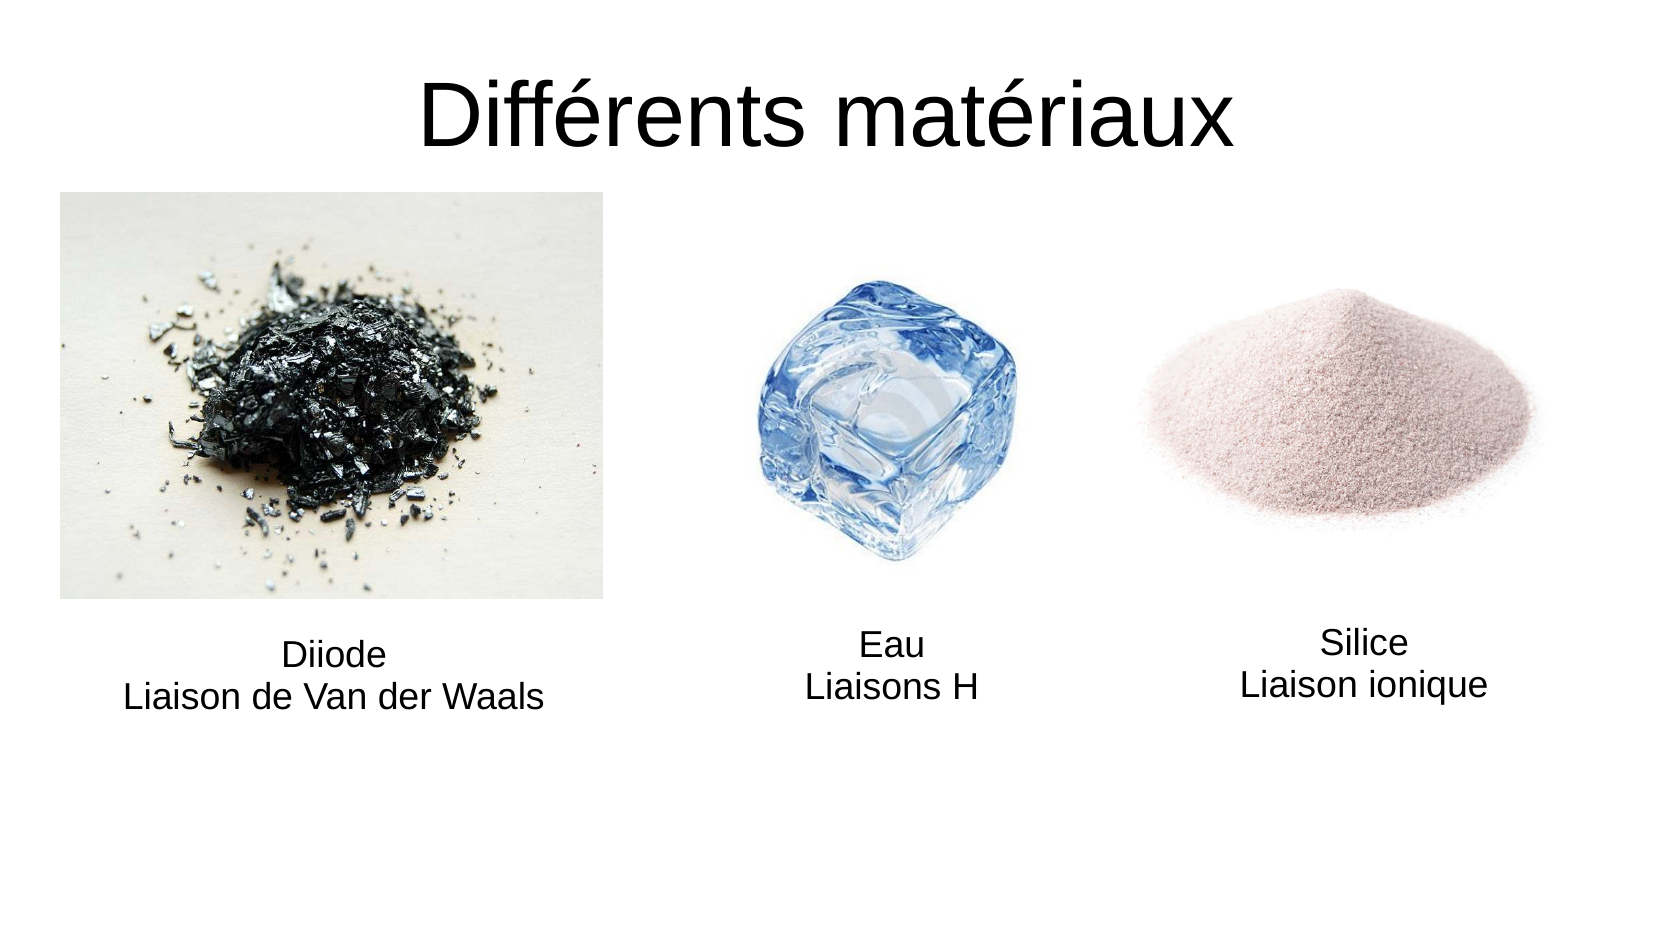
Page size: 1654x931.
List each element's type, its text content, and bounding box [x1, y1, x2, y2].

picture [696, 180, 1074, 662]
title Différents matériaux [82, 37, 1571, 193]
text_box Silice Liaison ionique [1157, 614, 1571, 755]
picture [60, 192, 603, 599]
text_box Eau Liaisons H [779, 616, 1004, 758]
picture [1086, 212, 1588, 589]
text_box Diiode Liaison de Van der Waals [91, 625, 577, 893]
